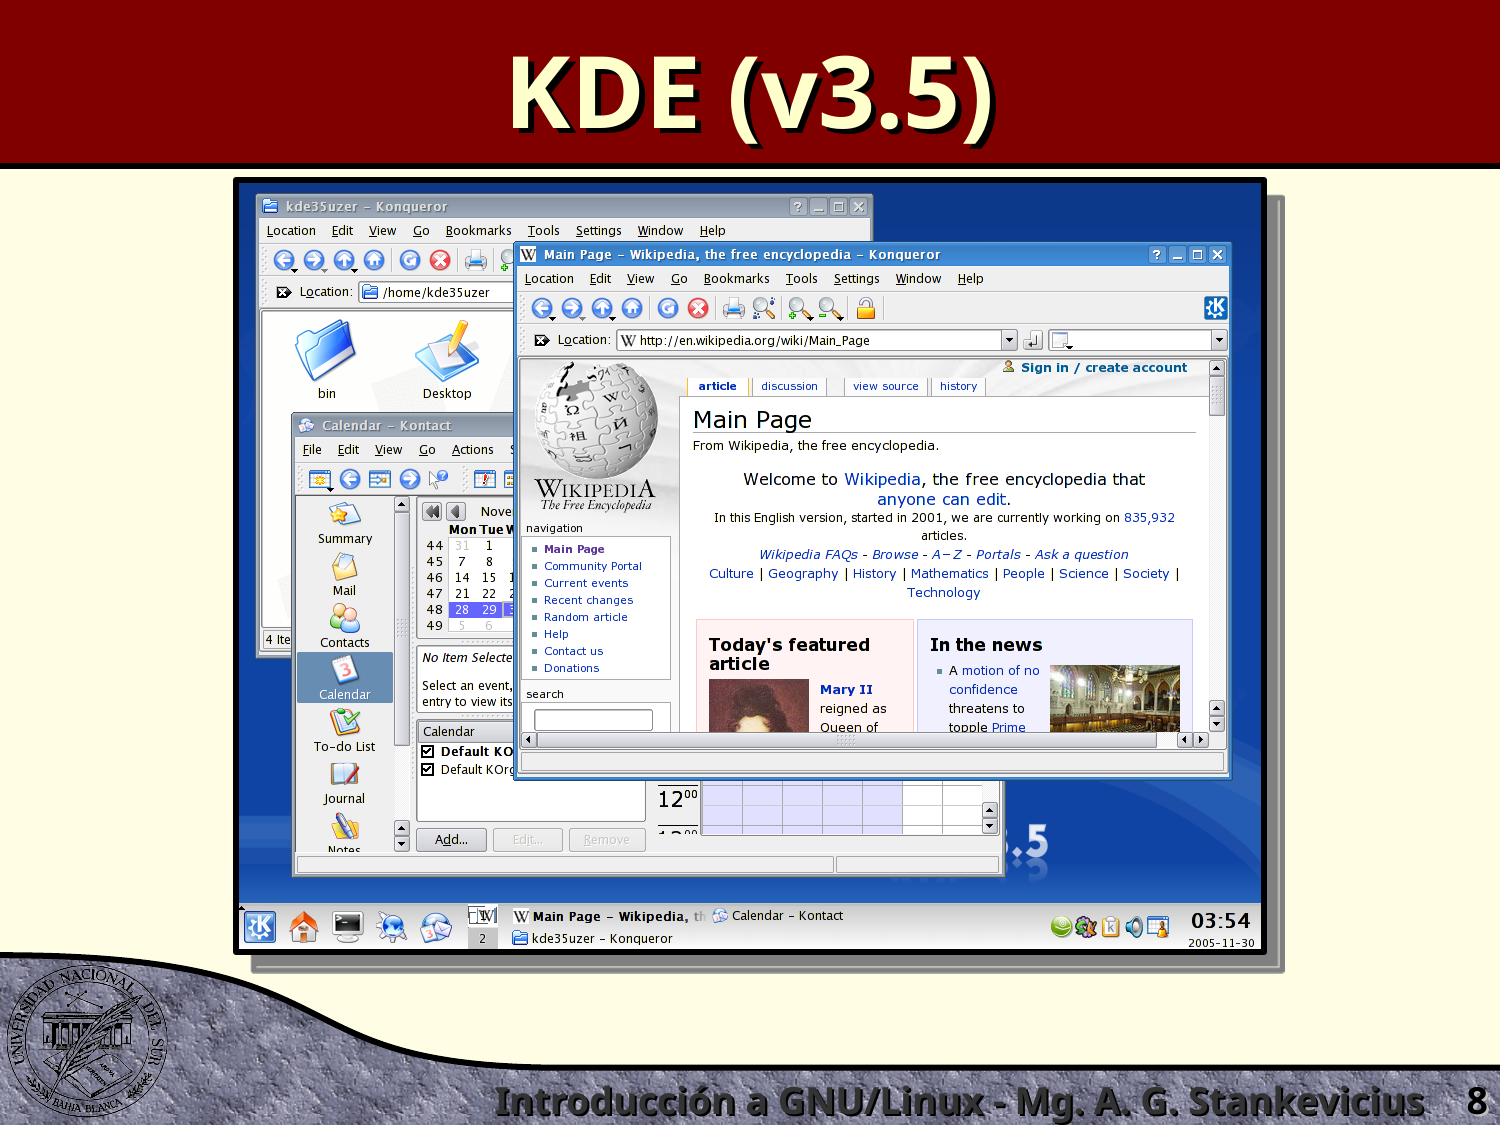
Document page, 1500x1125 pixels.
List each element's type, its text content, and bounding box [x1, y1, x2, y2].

title KDE (v3.5) [15, 12, 1485, 153]
picture [238, 182, 1262, 950]
picture [0, 956, 1500, 1125]
picture [1059, 1100, 1065, 1110]
